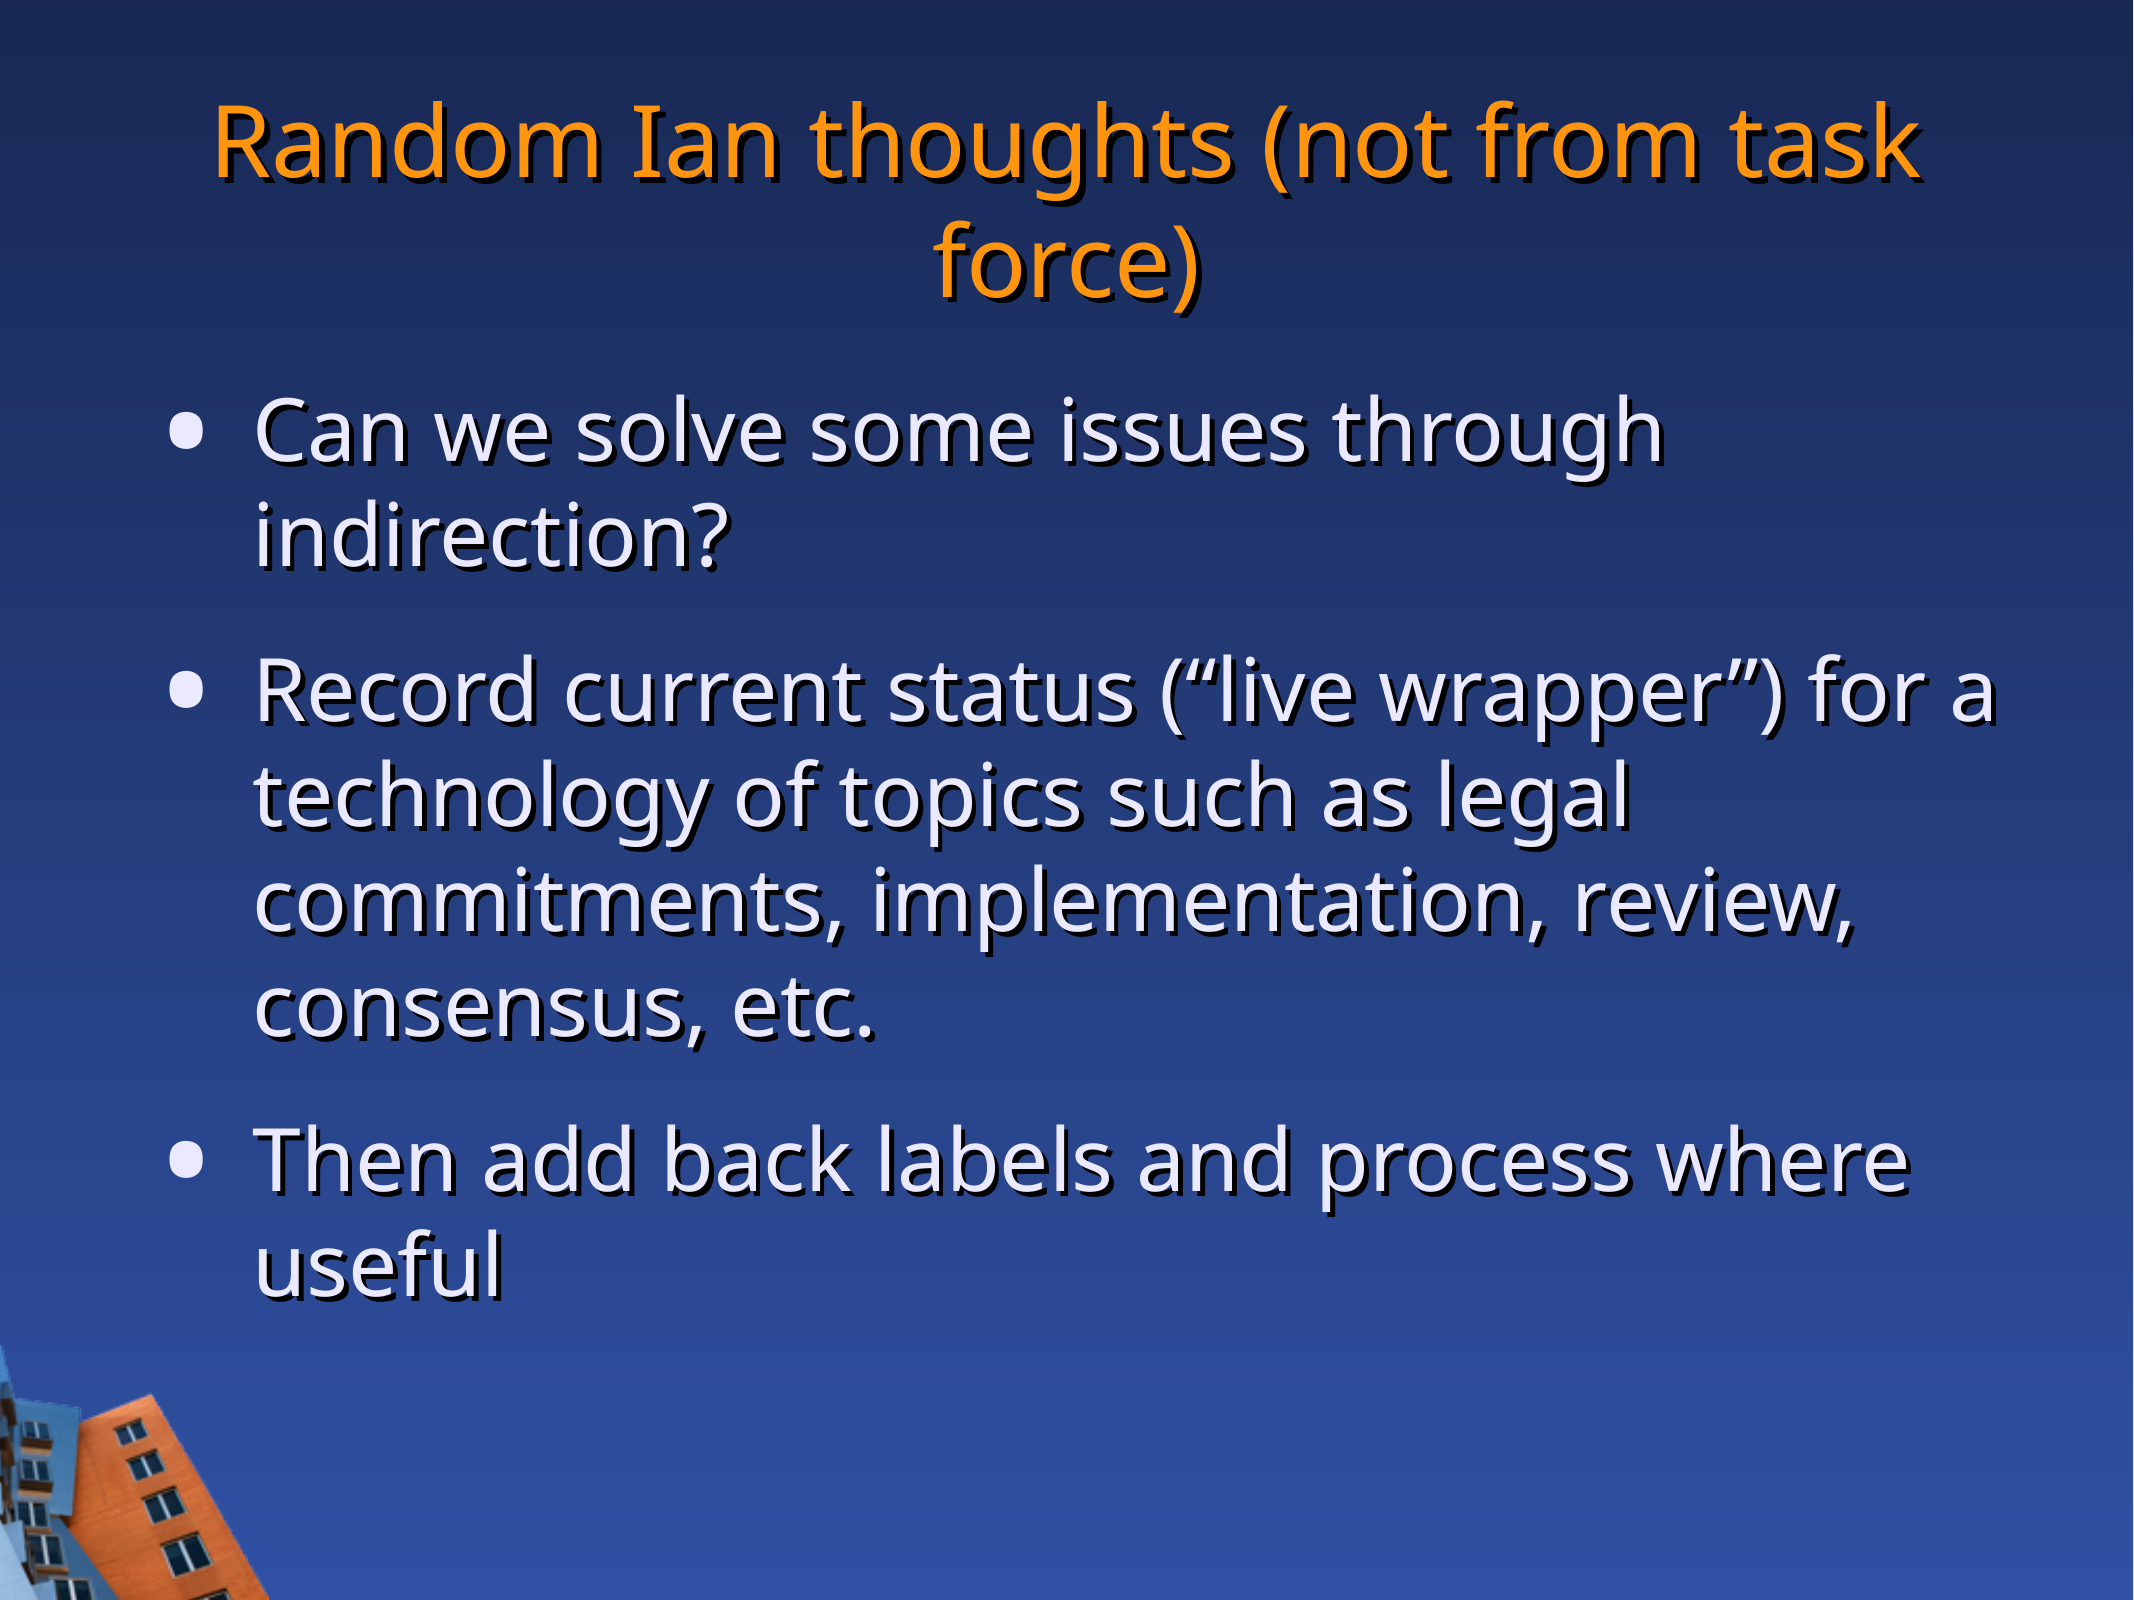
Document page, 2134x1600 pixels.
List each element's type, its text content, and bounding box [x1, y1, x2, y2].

title Random Ian thoughts (not from task force) [106, 71, 2027, 324]
list Can we solve some issues through indirection? Record current status (“live wrapper”) for a technology of topics such as legal commitments, implementation, review, consensus, etc. Then add back labels and process where useful [106, 374, 2027, 1416]
picture [0, 1345, 269, 1600]
